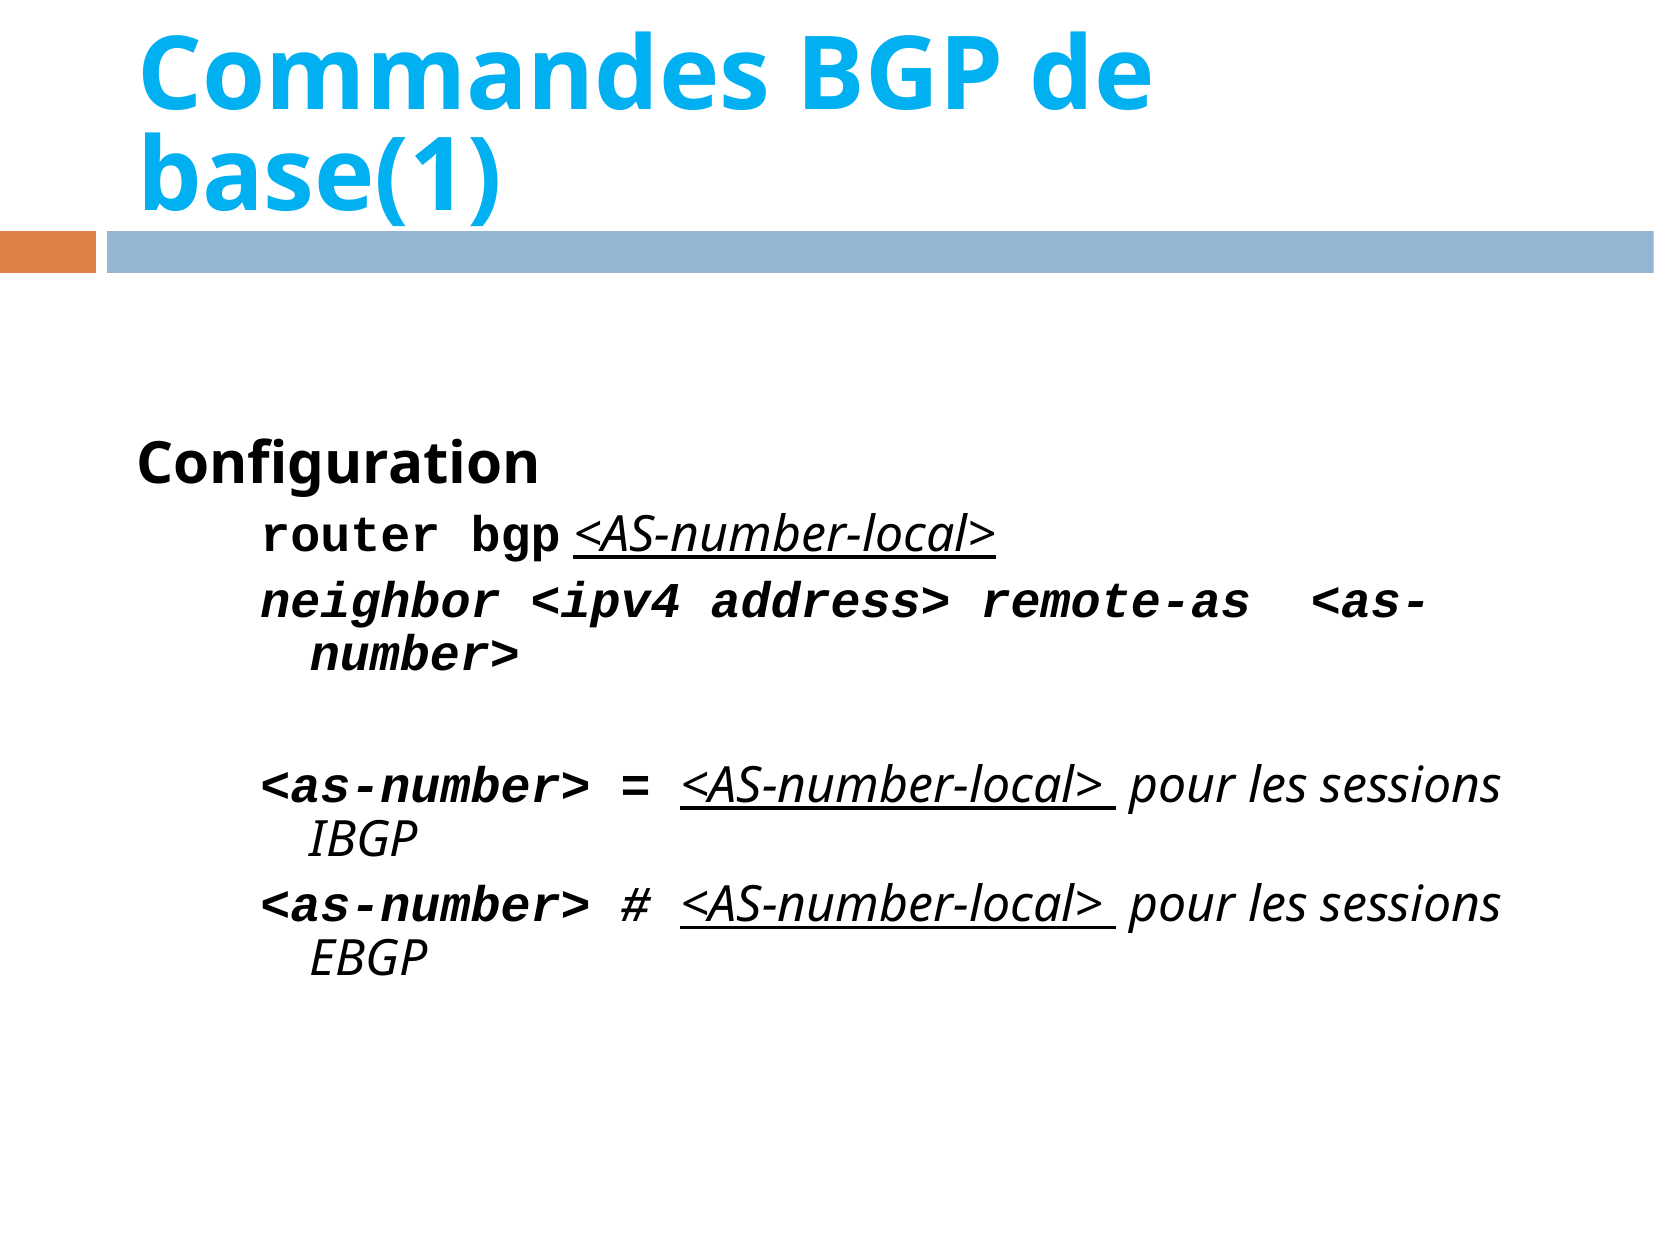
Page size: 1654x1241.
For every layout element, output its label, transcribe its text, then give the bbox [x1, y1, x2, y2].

list Configuration router bgp <AS-number-local> neighbor <ipv4 address> remote-as <as-number> <as-number> = <AS-number-local> pour les sessions IBGP <as-number> # <AS-number-local> pour les sessions EBGP [65, 197, 1596, 1241]
title Commandes BGP de base(1)‏ [124, 21, 1530, 197]
